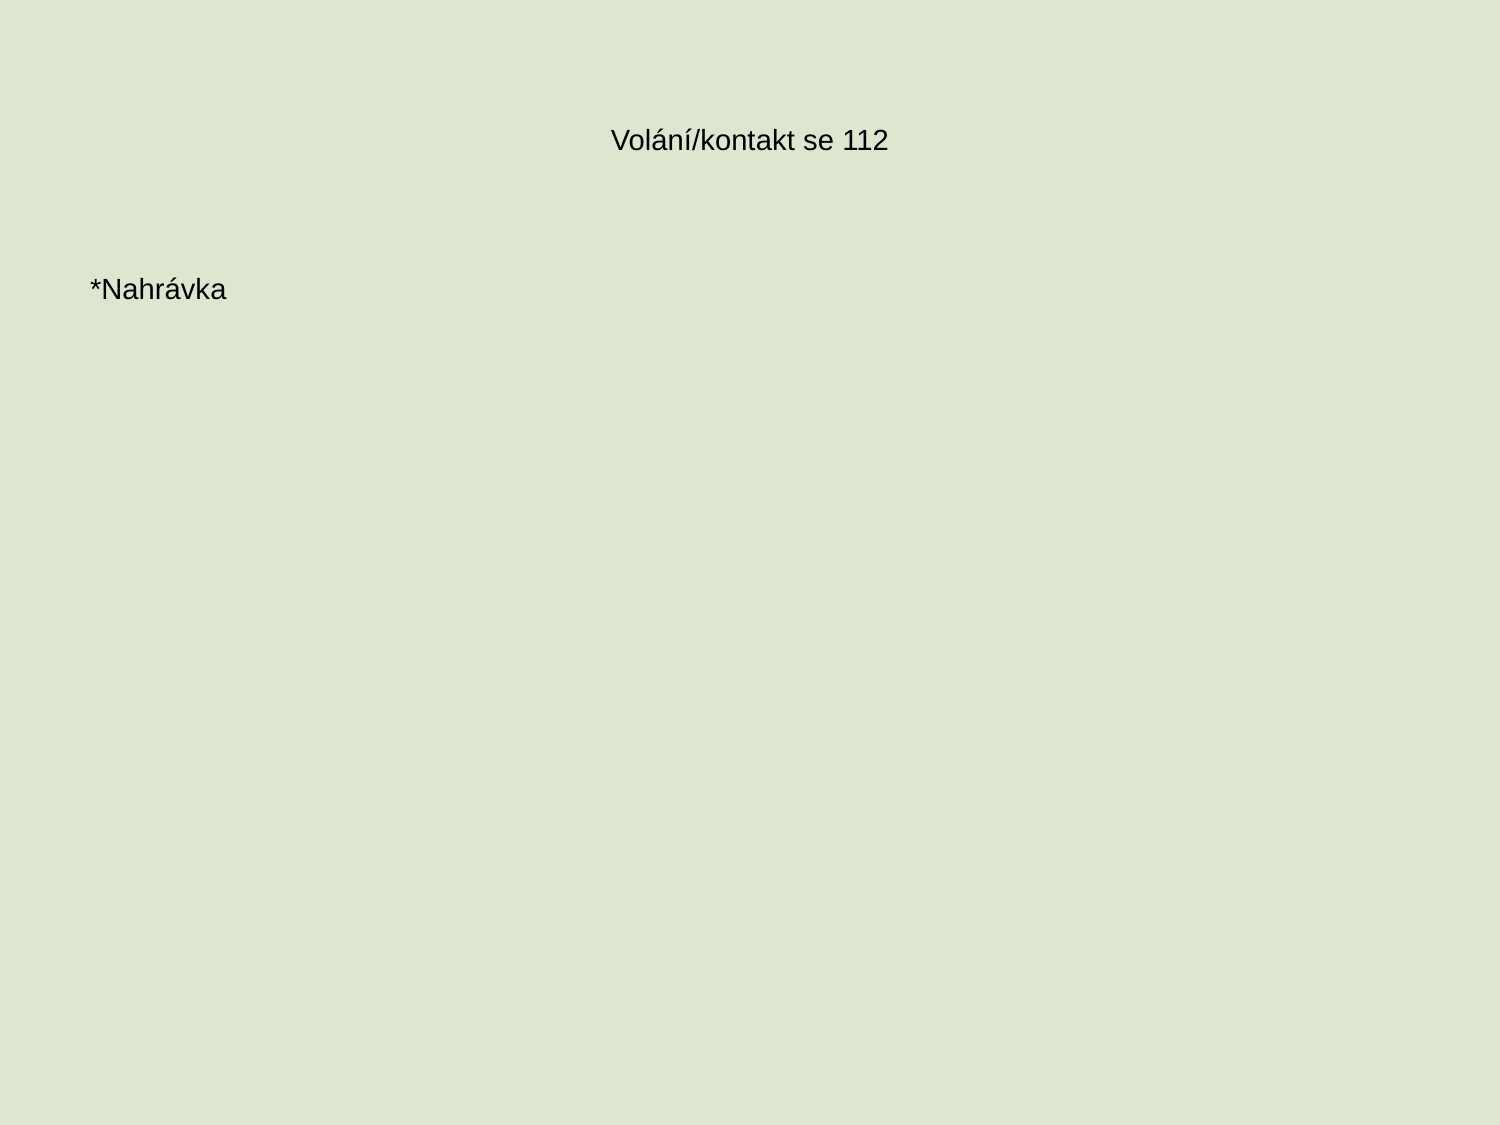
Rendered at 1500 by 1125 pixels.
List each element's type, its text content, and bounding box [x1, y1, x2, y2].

list *Nahrávka [75, 262, 1425, 1005]
title Volání/kontakt se 112 [75, 45, 1425, 233]
